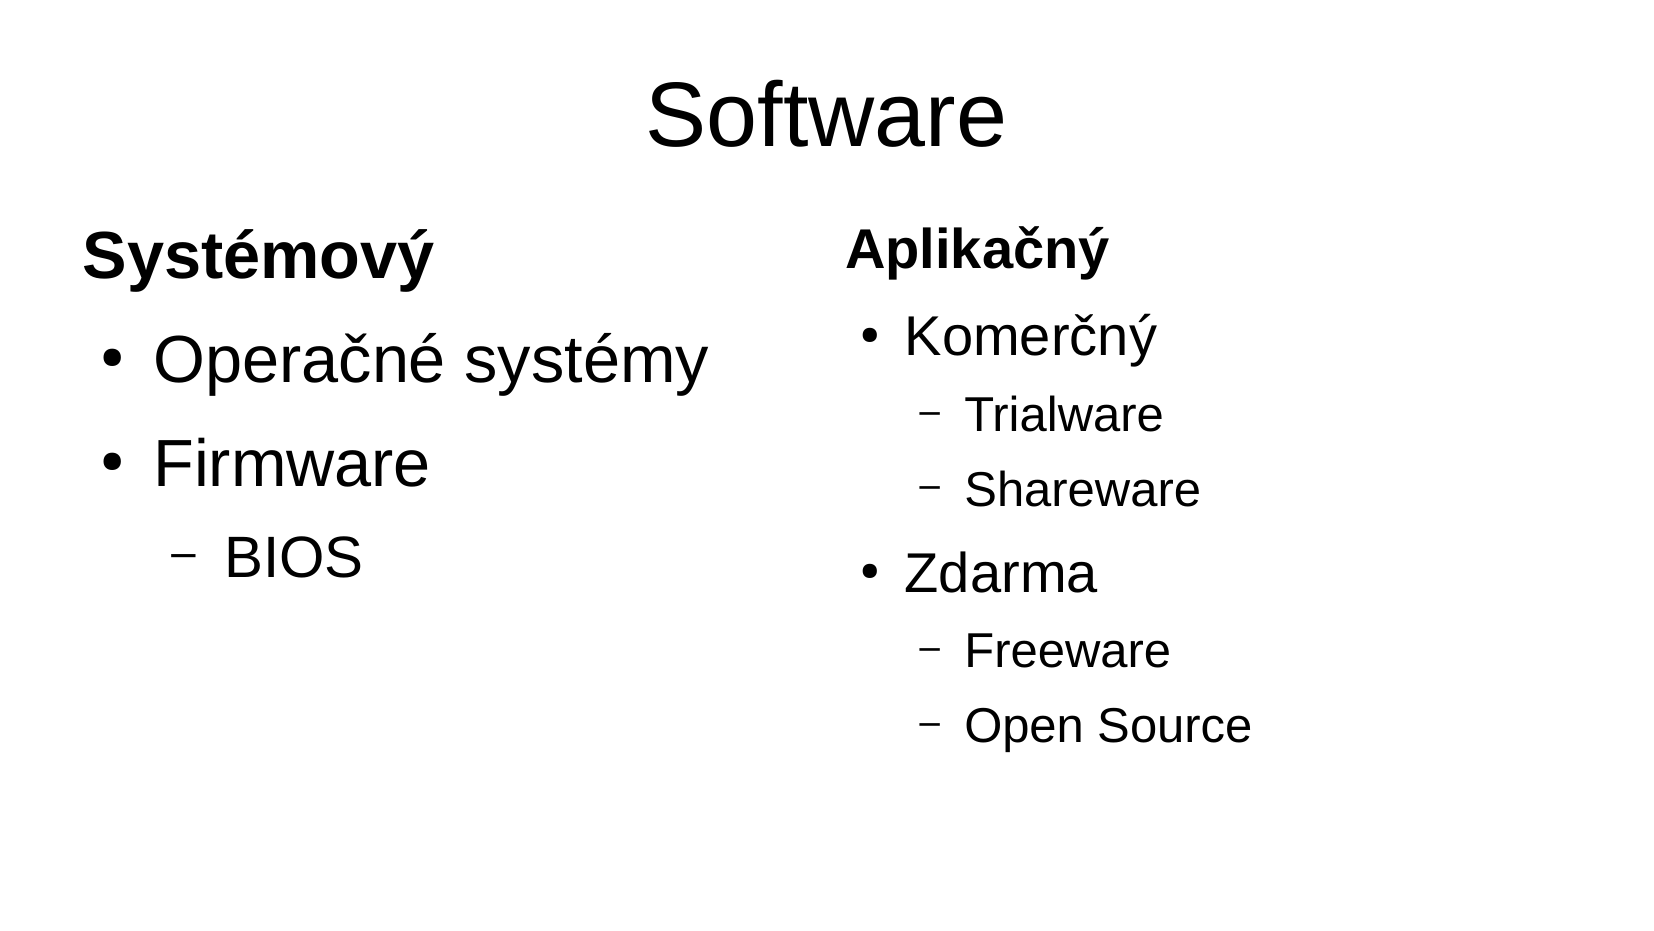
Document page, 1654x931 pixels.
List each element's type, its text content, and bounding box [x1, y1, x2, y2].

list Systémový Operačné systémy Firmware BIOS [82, 217, 809, 758]
title Software [82, 37, 1571, 193]
list Aplikačný Komerčný Trialware Shareware Zdarma Freeware Open Source [845, 217, 1572, 758]
